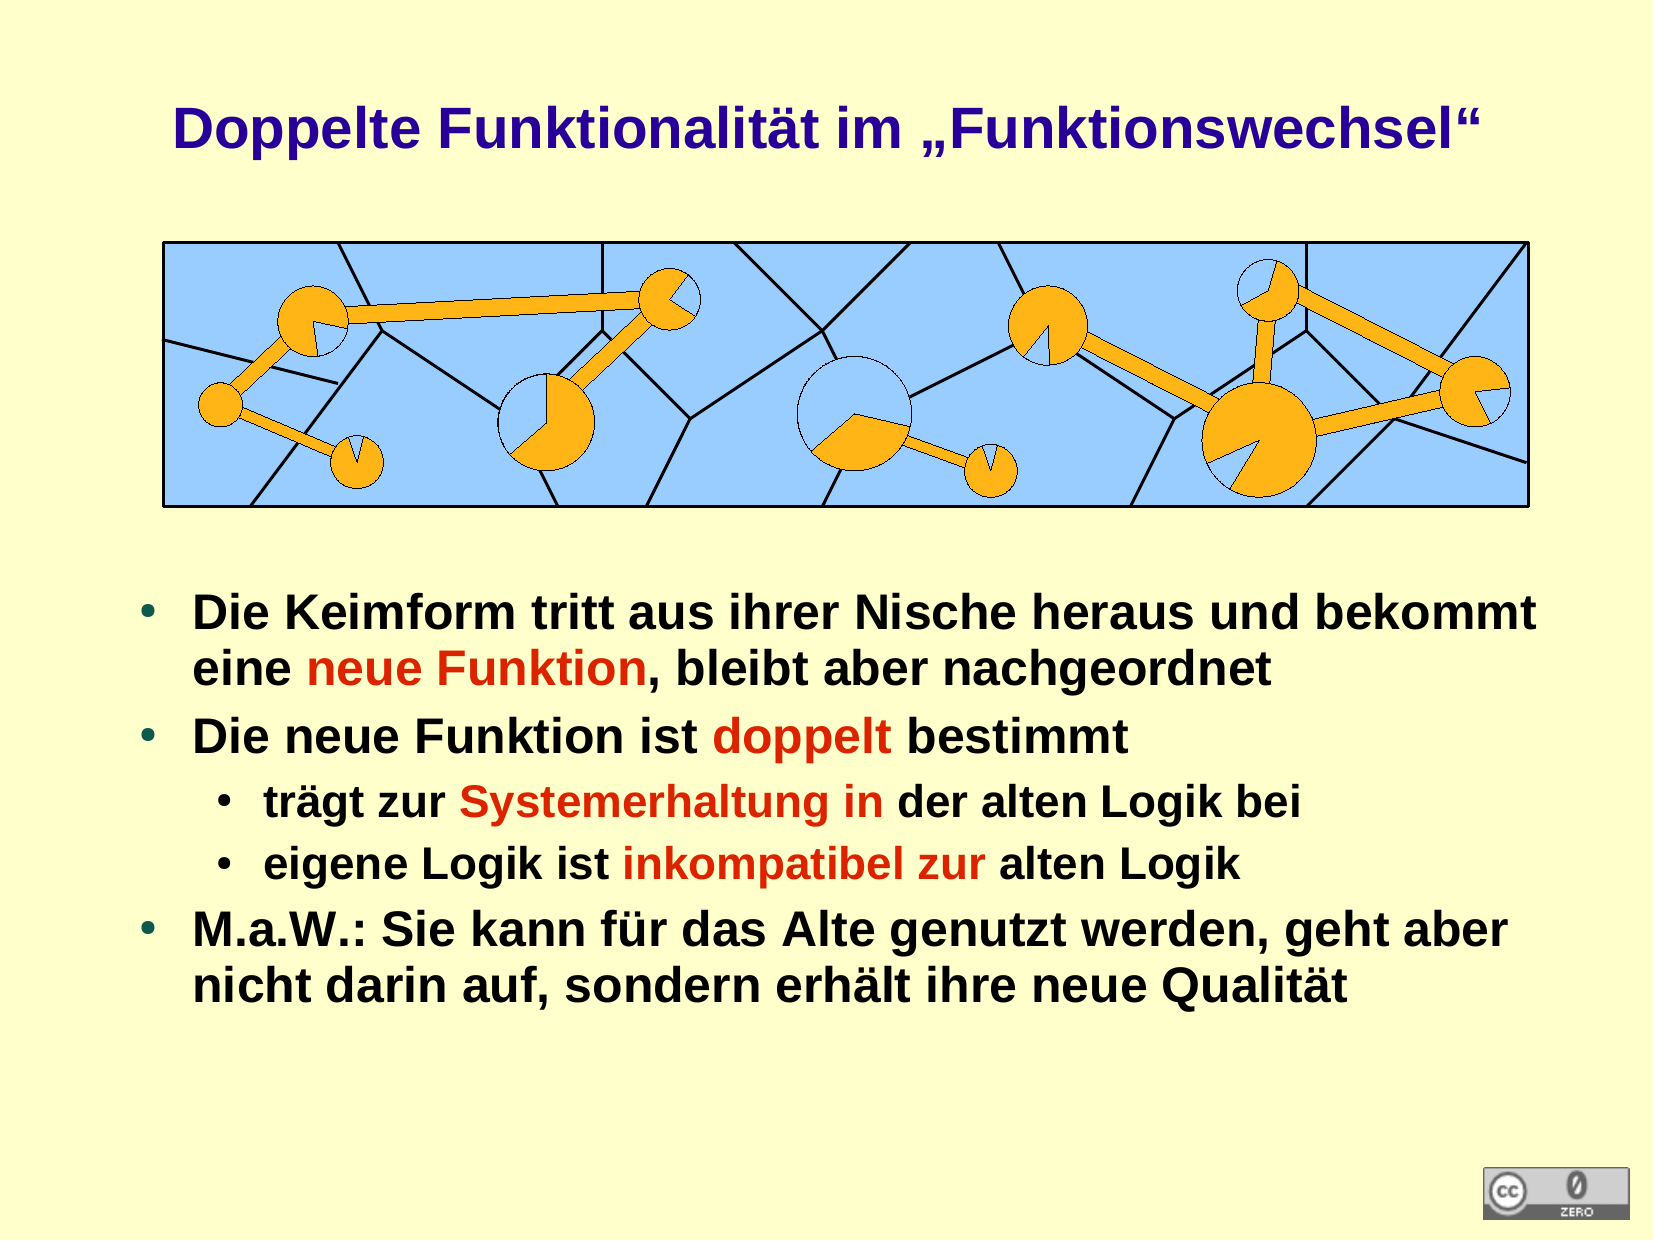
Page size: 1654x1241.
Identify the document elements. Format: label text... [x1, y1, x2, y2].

list Die Keimform tritt aus ihrer Nische heraus und bekommt eine neue Funktion, bleibt aber nachgeordnet Die neue Funktion ist doppelt bestimmt trägt zur Systemerhaltung in der alten Logik bei eigene Logik ist inkompatibel zur alten Logik M.a.W.: Sie kann für das Alte genutzt werden, geht aber nicht darin auf, sondern erhält ihre neue Qualität [121, 584, 1595, 1058]
text_box [163, 242, 819, 507]
picture [1483, 1167, 1630, 1220]
text_box [737, 242, 907, 327]
text_box [649, 242, 1529, 507]
title Doppelte Funktionalität im „Funktionswechsel“ [86, 49, 1571, 207]
